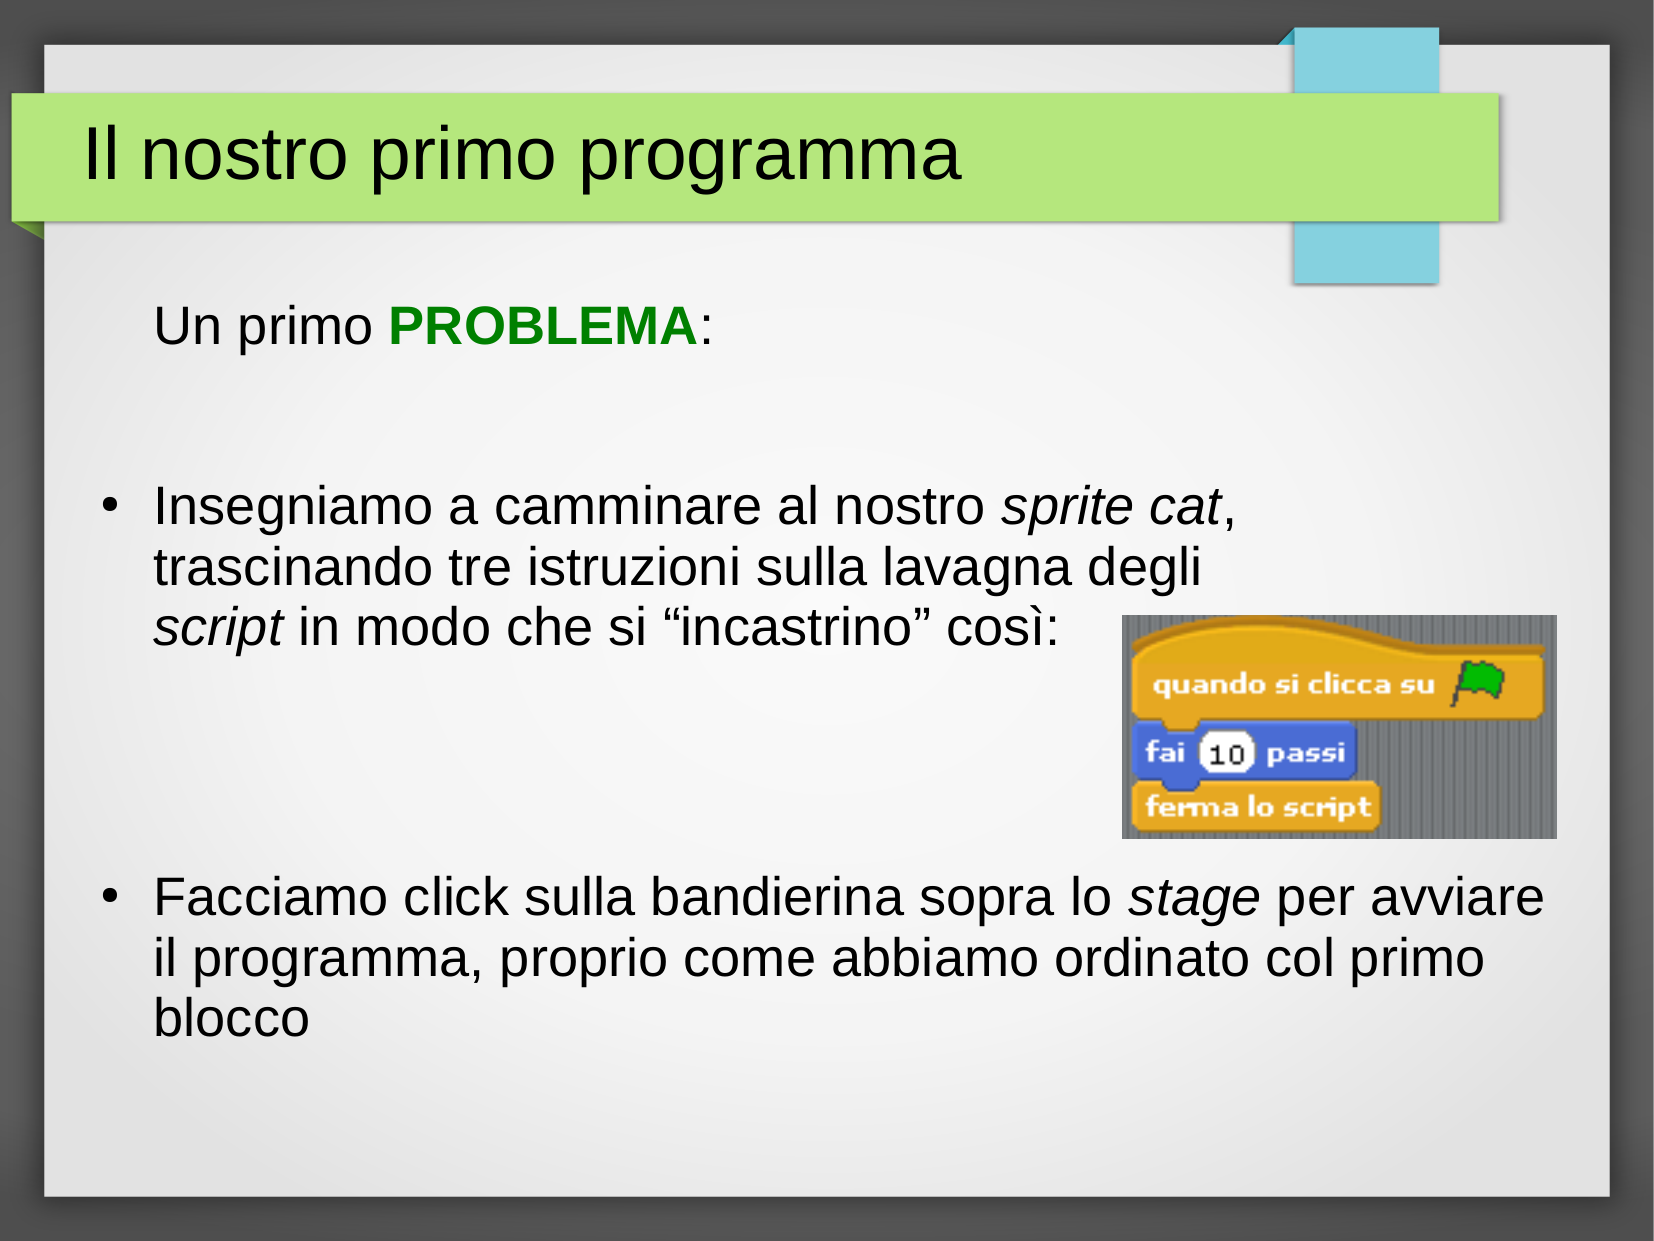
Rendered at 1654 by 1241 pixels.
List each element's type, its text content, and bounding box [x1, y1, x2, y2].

list Un primo PROBLEMA: Insegniamo a camminare al nostro sprite cat, trascinando tre istruzioni sulla lavagna degli script in modo che si “incastrino” così: Facciamo click sulla bandierina sopra lo stage per avviare il programma, proprio come abbiamo ordinato col primo blocco [82, 295, 1571, 1182]
picture [0, 0, 1654, 1241]
title Il nostro primo programma [82, 94, 1264, 213]
